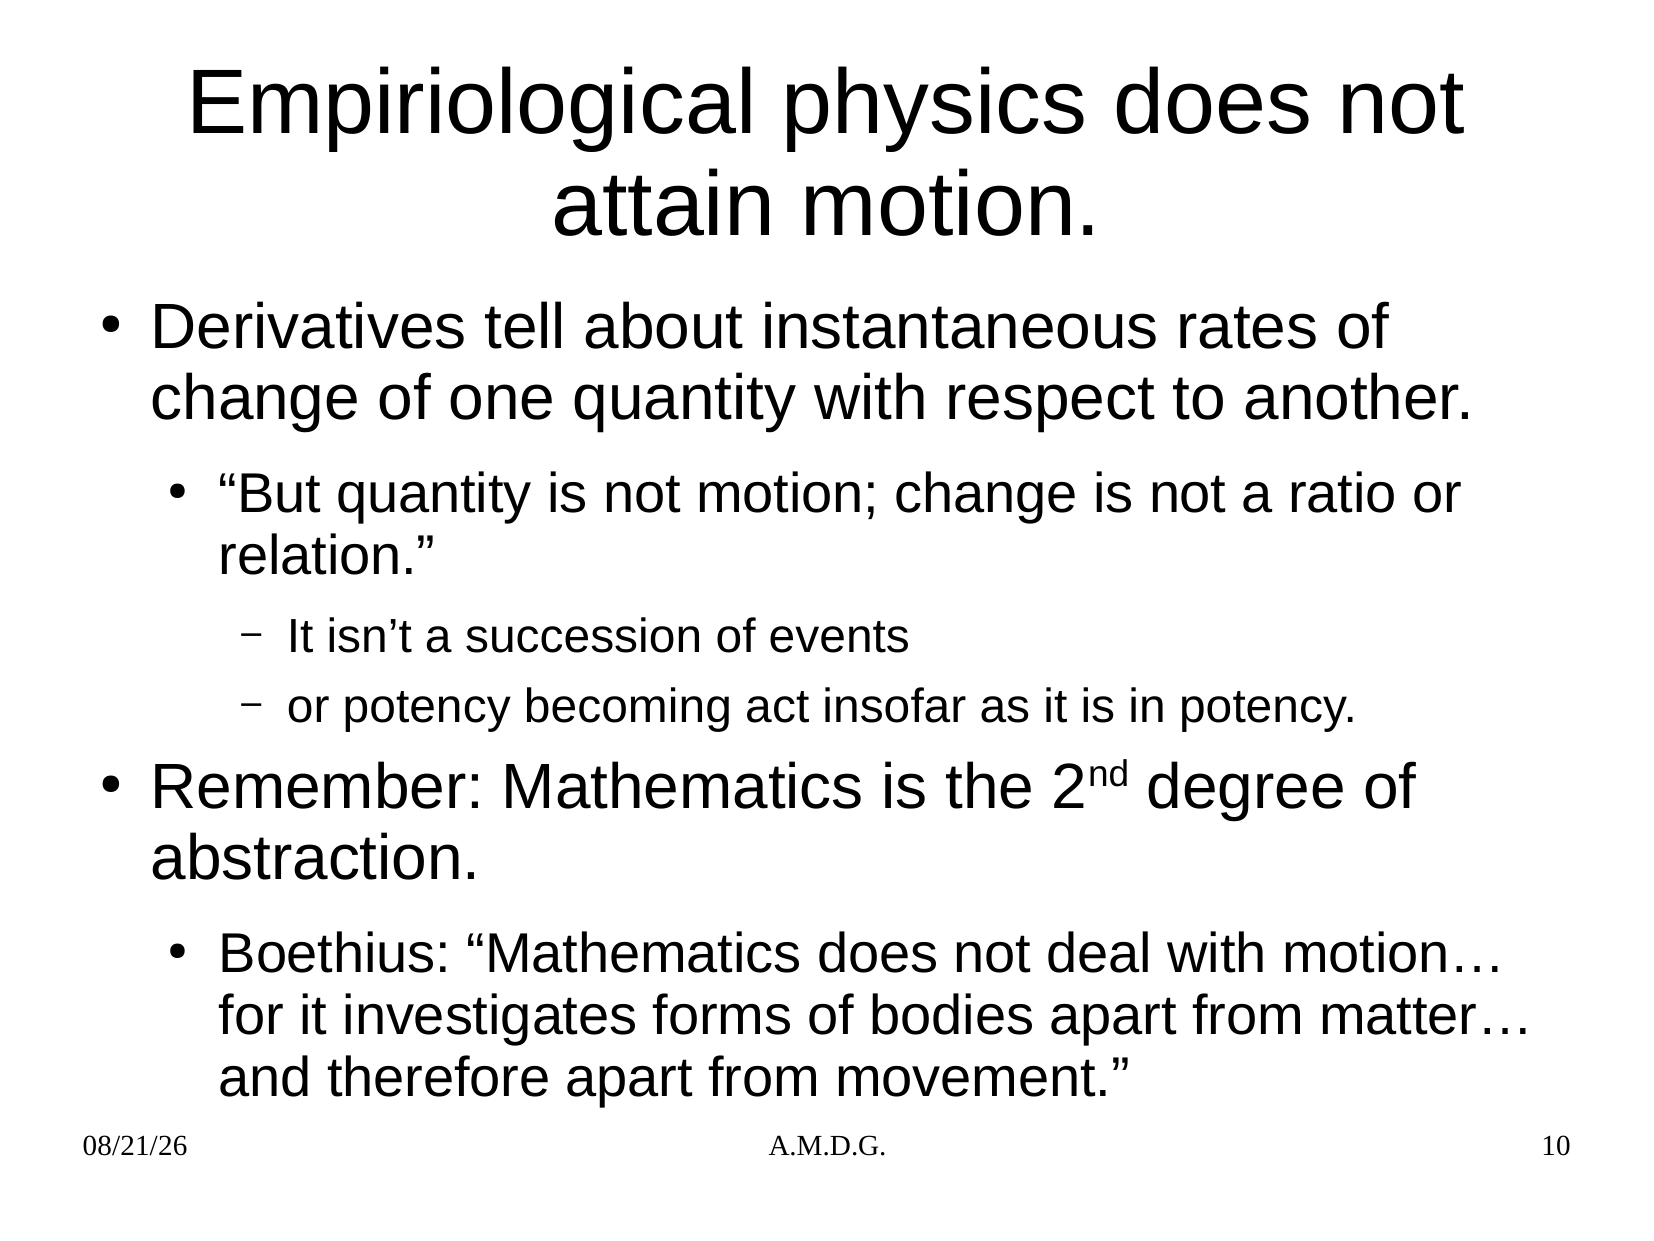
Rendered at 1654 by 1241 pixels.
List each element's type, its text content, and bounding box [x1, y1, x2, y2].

title Empiriological physics does not attain motion. [82, 49, 1571, 257]
list Derivatives tell about instantaneous rates of change of one quantity with respect to another. “But quantity is not motion; change is not a ratio or relation.” It isn’t a succession of events or potency becoming act insofar as it is in potency. Remember: Mathematics is the 2nd degree of abstraction. Boethius: “Mathematics does not deal with motion…for it investigates forms of bodies apart from matter…and therefore apart from movement.” [82, 290, 1571, 1109]
